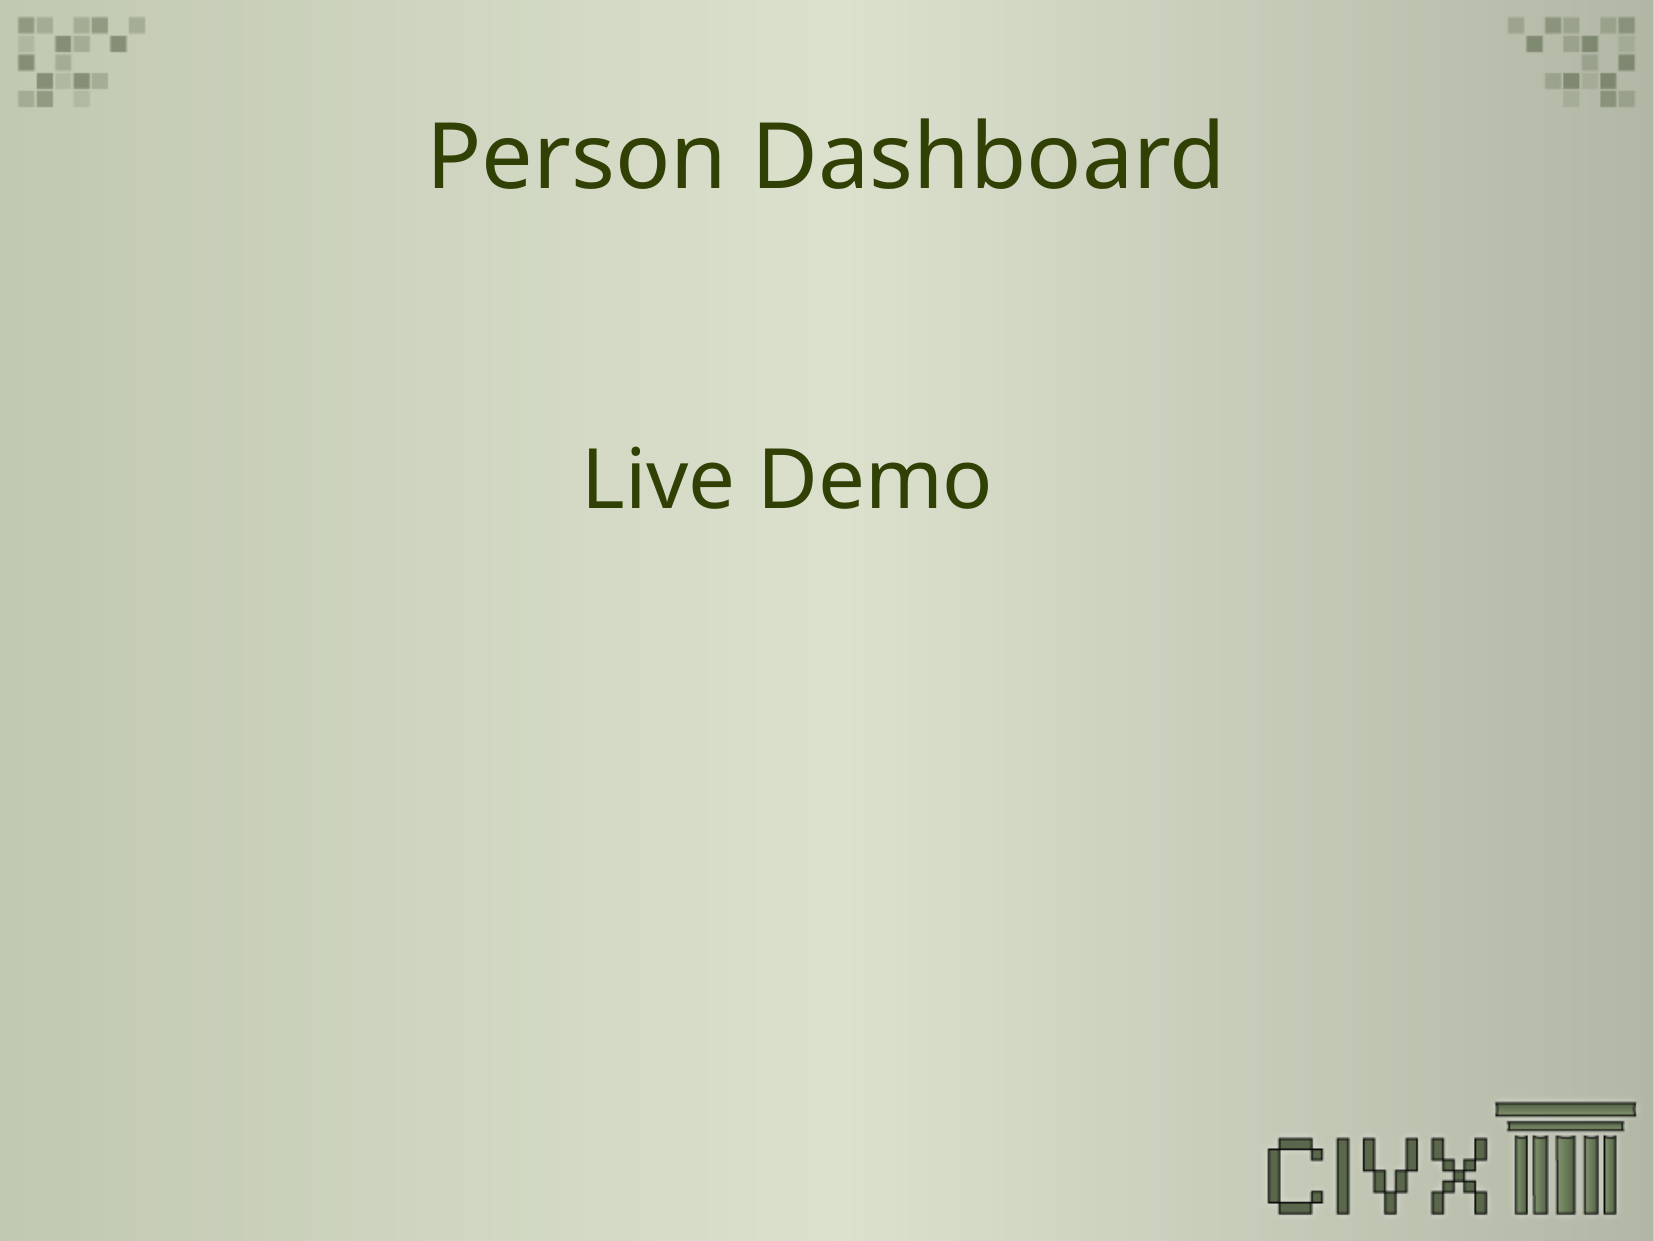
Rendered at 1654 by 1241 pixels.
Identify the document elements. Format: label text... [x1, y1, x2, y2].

picture [0, 0, 1654, 1241]
title Person Dashboard [82, 49, 1571, 257]
text_box Live Demo [225, 412, 1351, 525]
